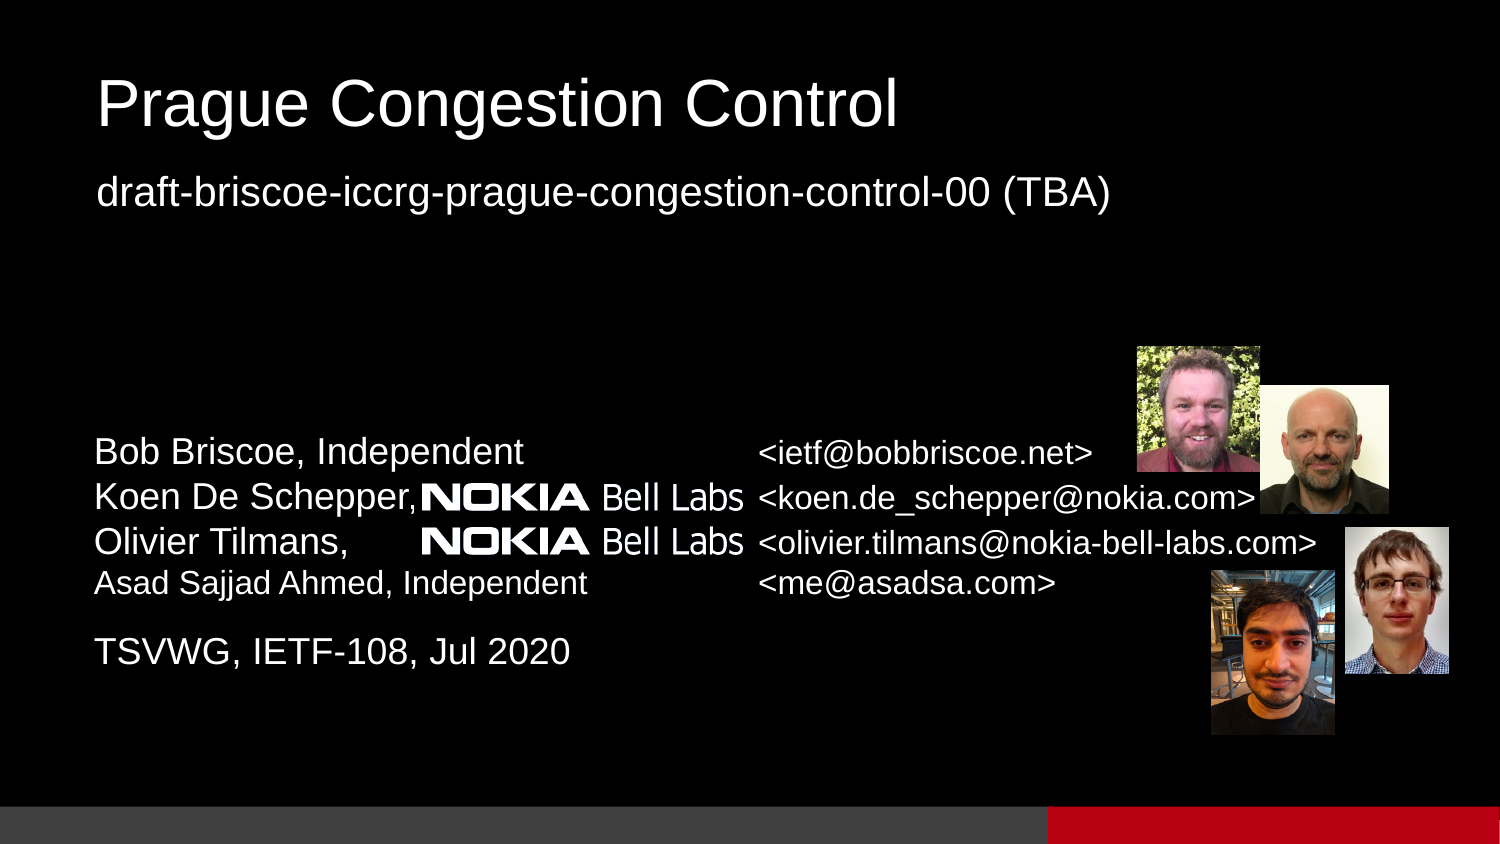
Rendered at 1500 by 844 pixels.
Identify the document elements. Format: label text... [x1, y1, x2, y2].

picture [1211, 570, 1335, 735]
text_box Bob Briscoe, Independent <ietf@bobbriscoe.net> Koen De Schepper, N okia Bell Labs <koen.de_schepper@nokia.com> Olivier Tilmans, N okia Bell Labs <olivier.tilmans@nokia-bell-labs.com> Asad Sajjad Ahmed, Independent <me@asadsa.com> TSVWG, IETF-108, Jul 2020 [78, 419, 1423, 608]
picture [1345, 527, 1449, 674]
picture [1136, 346, 1389, 514]
picture [414, 475, 752, 565]
text_box Prague Congestion Control draft-briscoe-iccrg-prague-congestion-control-00 (TBA) [81, 52, 1453, 233]
